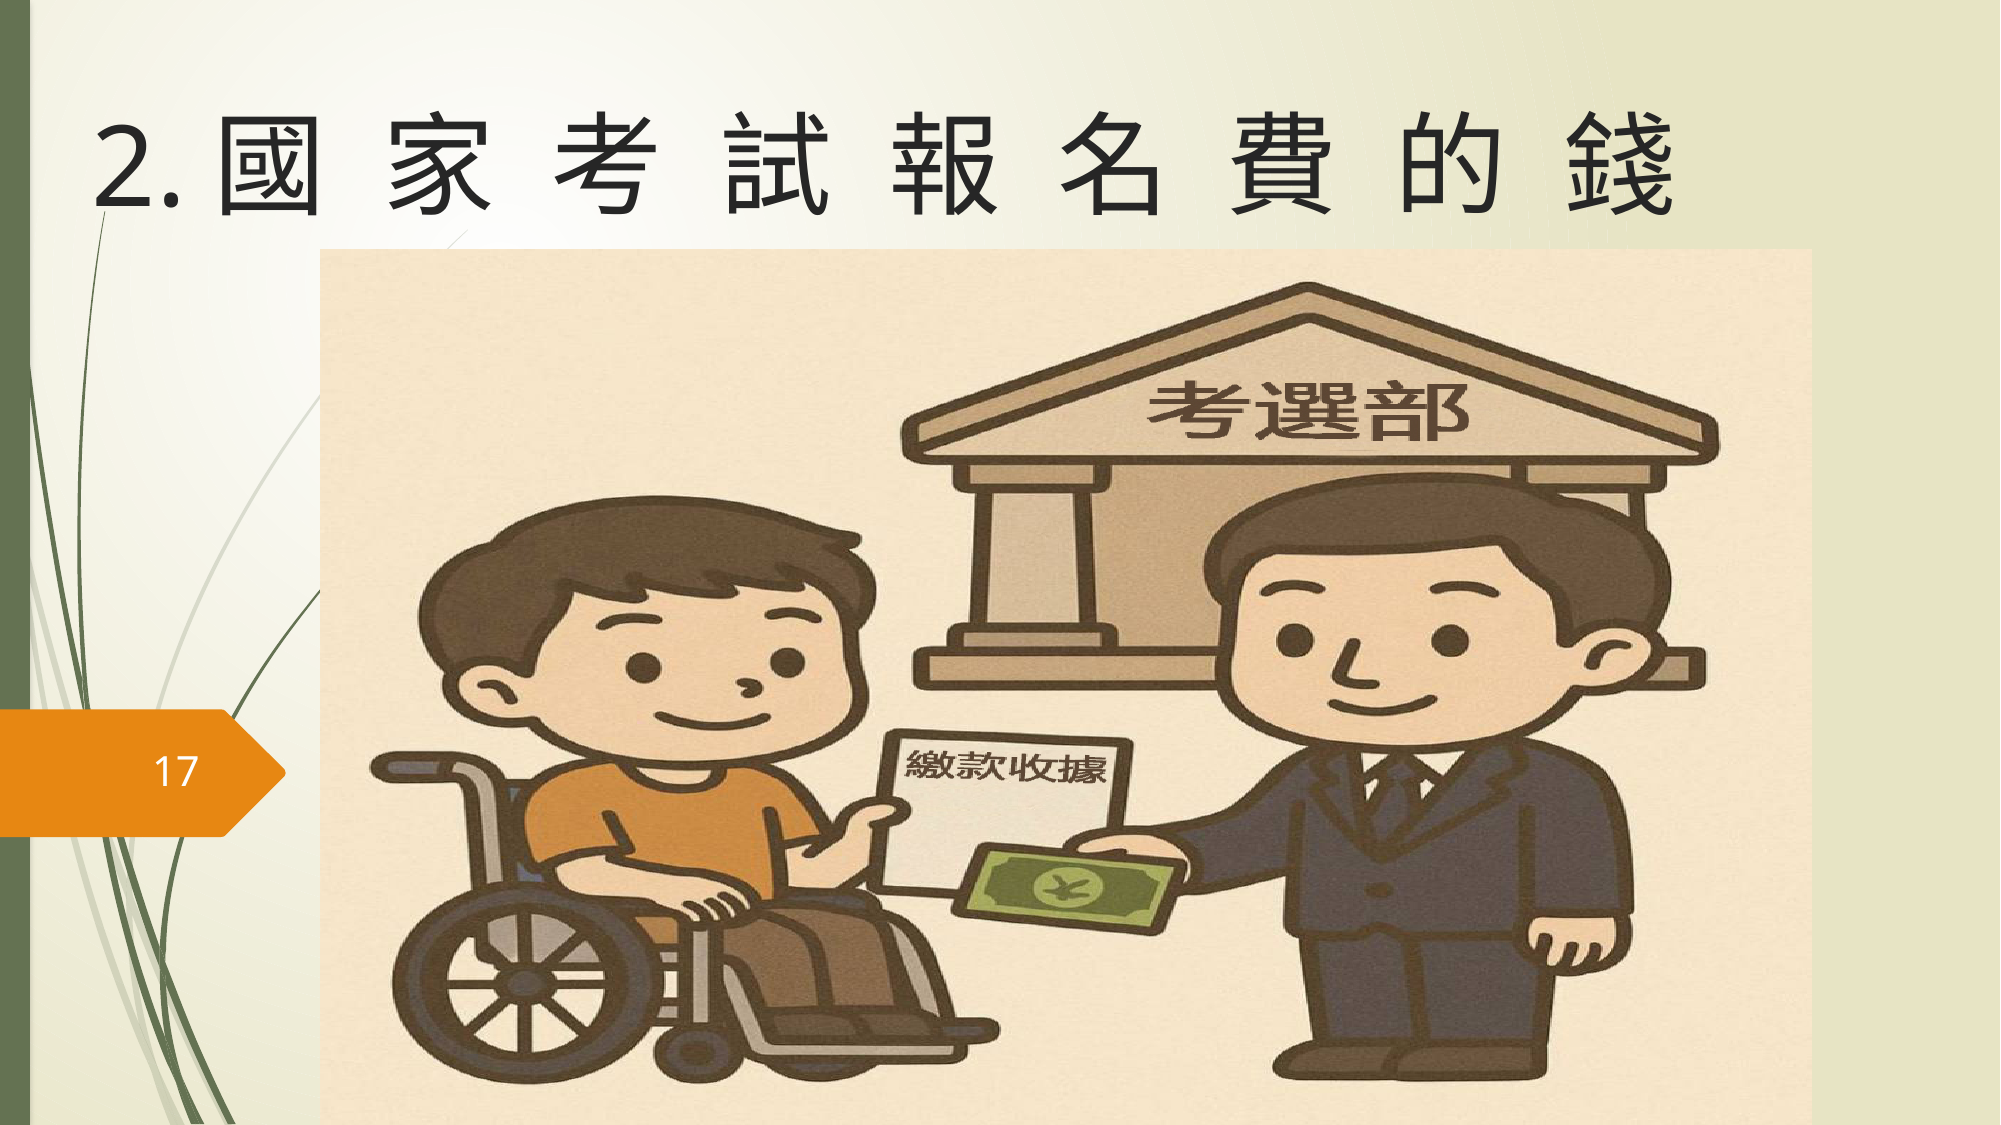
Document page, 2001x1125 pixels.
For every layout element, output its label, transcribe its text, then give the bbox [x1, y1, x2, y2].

picture [108, 857, 298, 1047]
title 2.國 家 考 試 報 名 費 的 錢 [76, 46, 1881, 237]
picture [320, 249, 1812, 1125]
